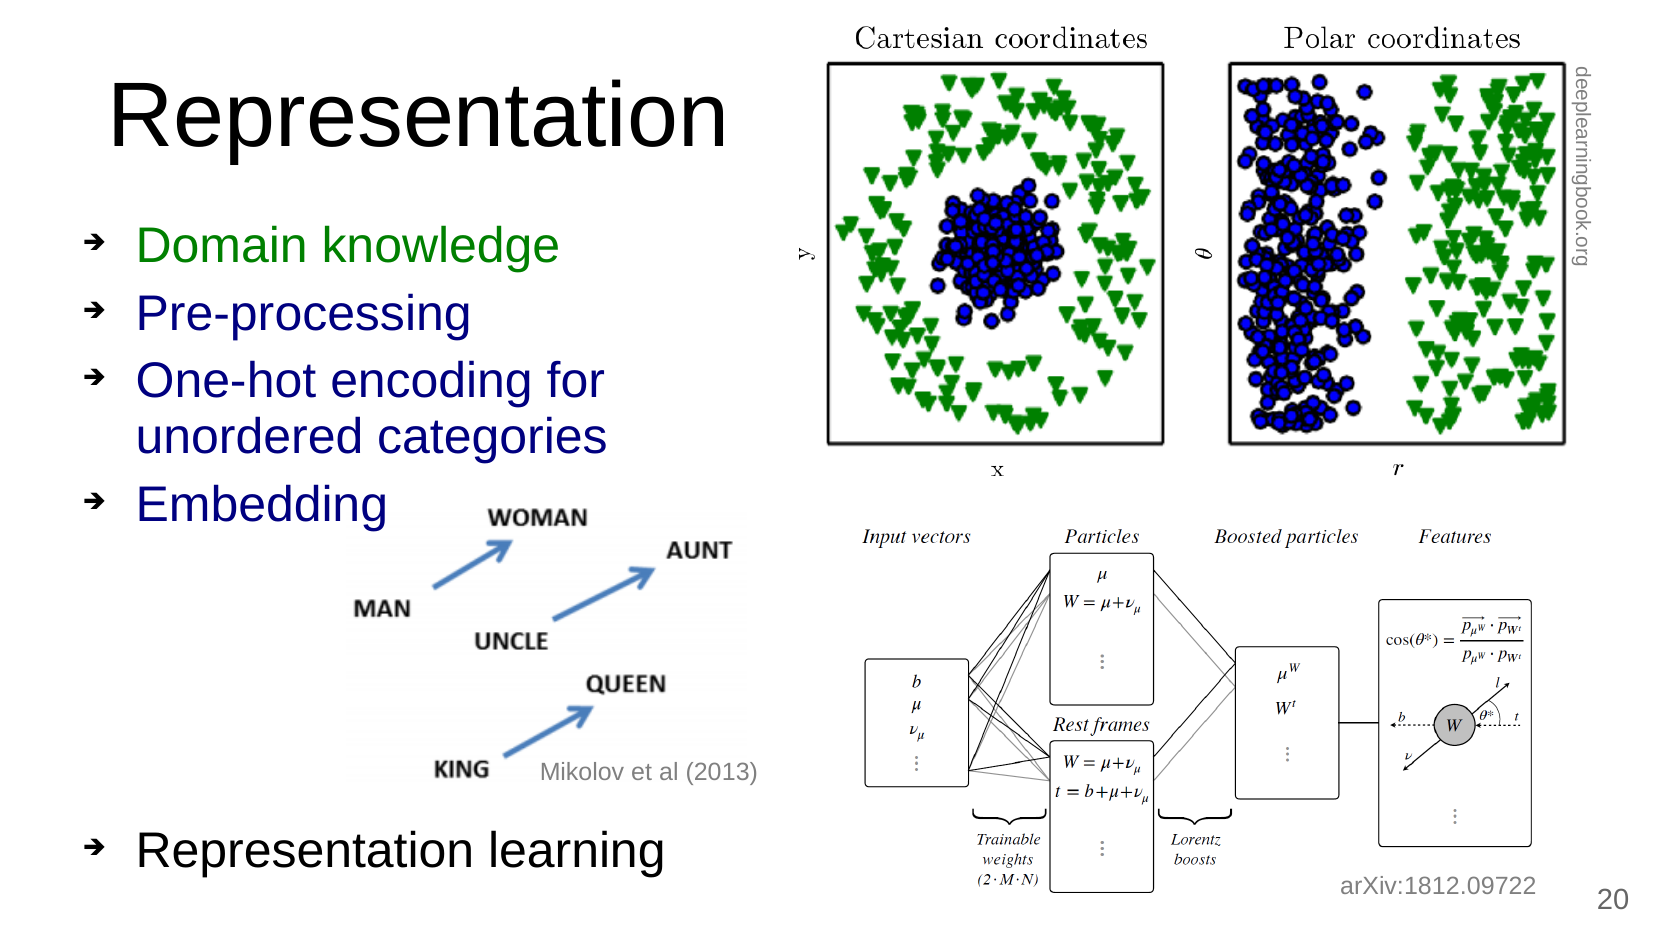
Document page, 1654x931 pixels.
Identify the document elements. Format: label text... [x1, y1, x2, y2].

text_box deeplearningbook.org [1542, 51, 1603, 330]
picture [799, 15, 1590, 476]
title Representation [82, 37, 799, 193]
list Domain knowledge Pre-processing One-hot encoding for unordered categories Embedding Representation learning [82, 217, 1571, 901]
text_box arXiv:1812.09722 [1325, 864, 1654, 931]
text_box Mikolov et al (2013) [525, 750, 847, 824]
picture [847, 516, 1538, 901]
